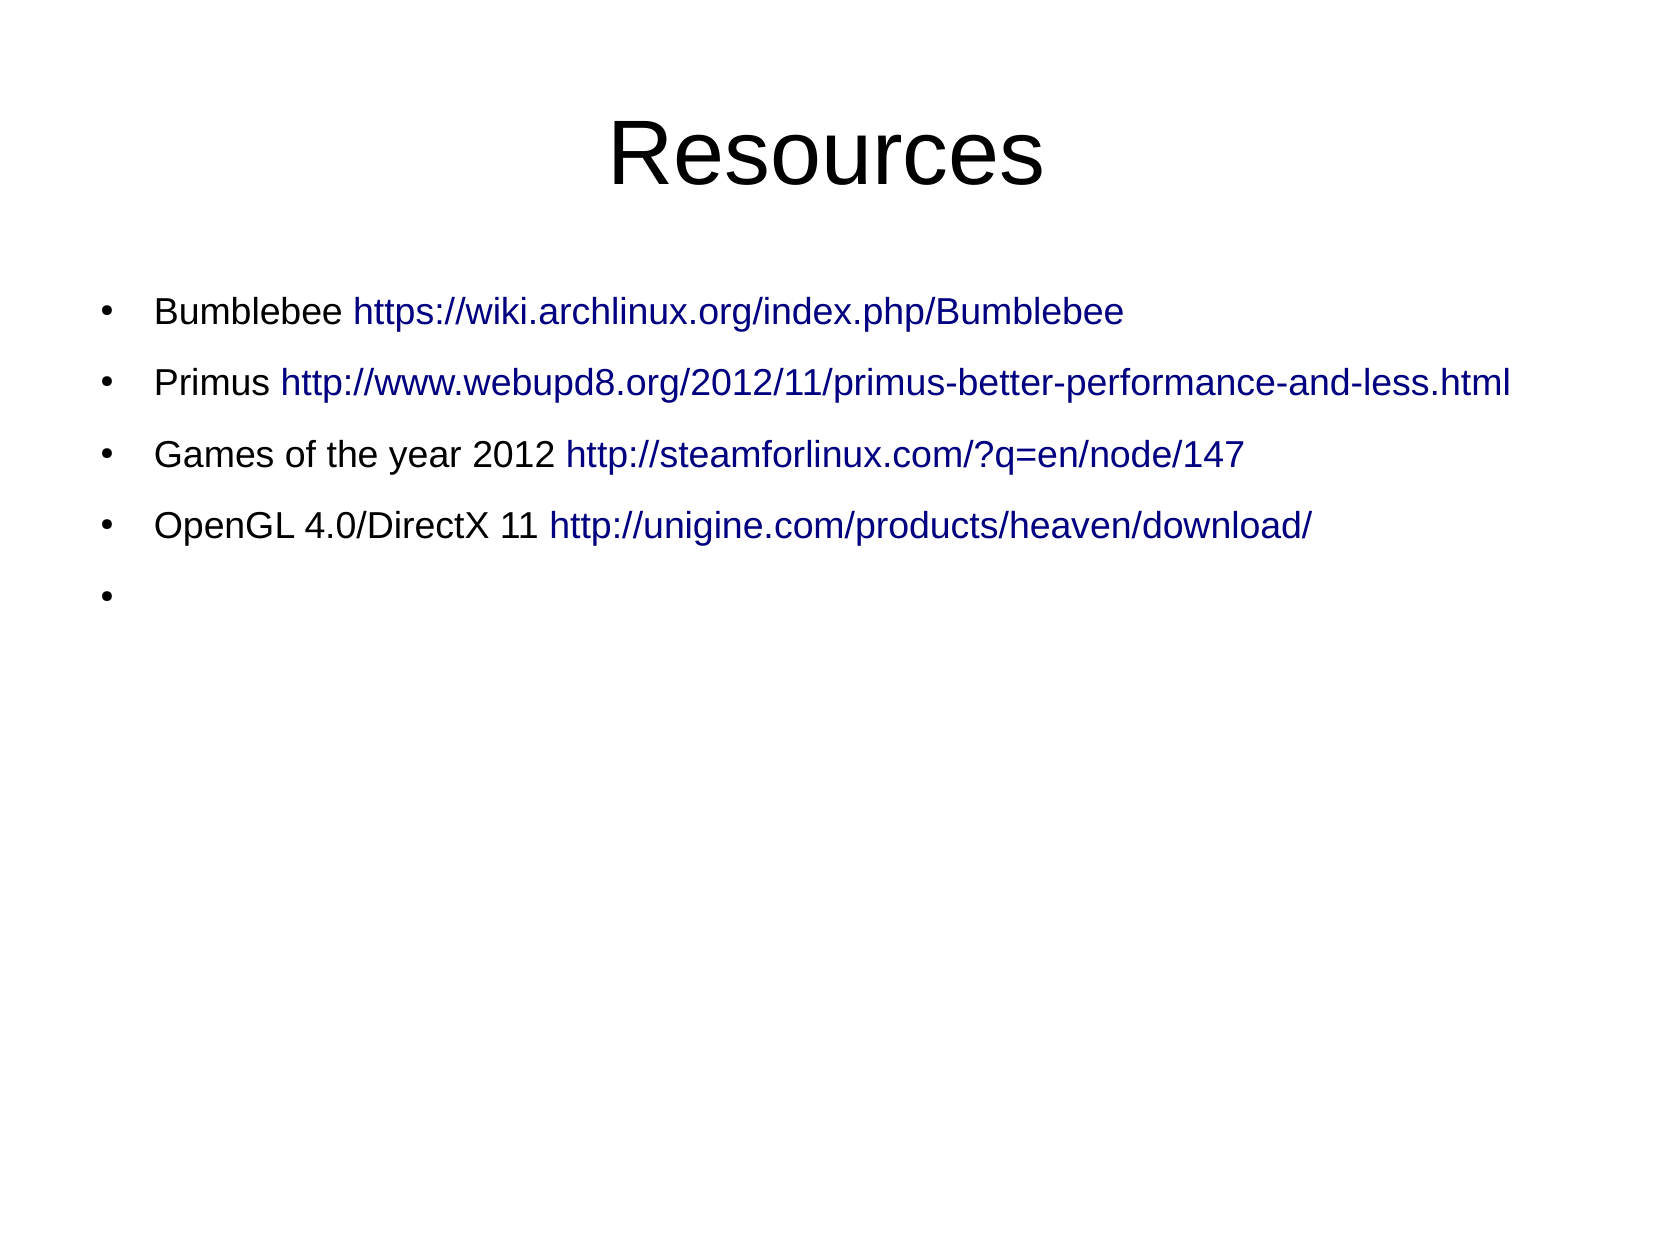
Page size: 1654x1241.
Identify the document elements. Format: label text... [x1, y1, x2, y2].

title Resources [82, 49, 1571, 257]
list Bumblebee https://wiki.archlinux.org/index.php/Bumblebee Primus http://www.webupd8.org/2012/11/primus-better-performance-and-less.html Games of the year 2012 http://steamforlinux.com/?q=en/node/147 OpenGL 4.0/DirectX 11 http://unigine.com/products/heaven/download/ [82, 290, 1538, 1010]
